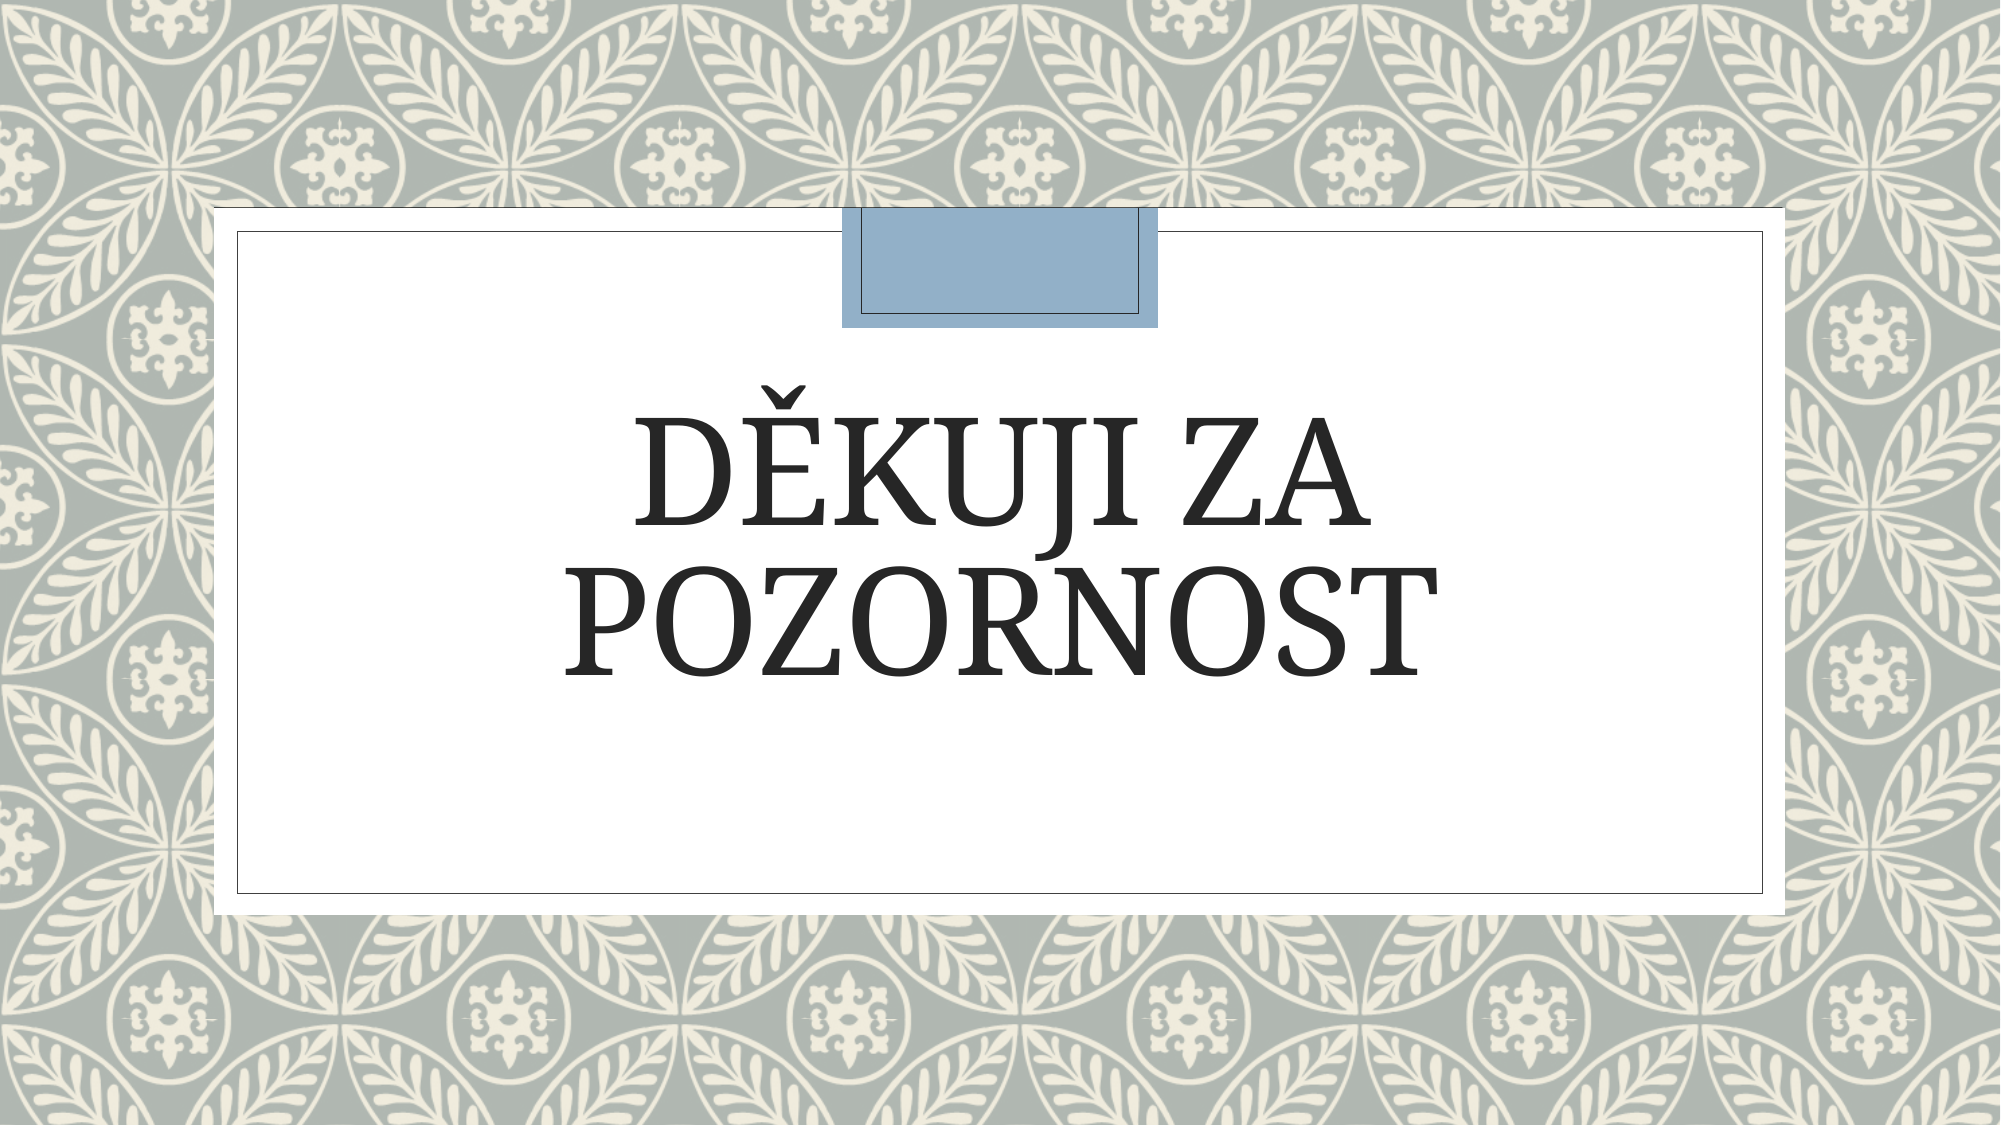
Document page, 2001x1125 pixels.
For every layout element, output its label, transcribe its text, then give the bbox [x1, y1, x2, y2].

title Děkuji za pozornost [256, 343, 1744, 769]
